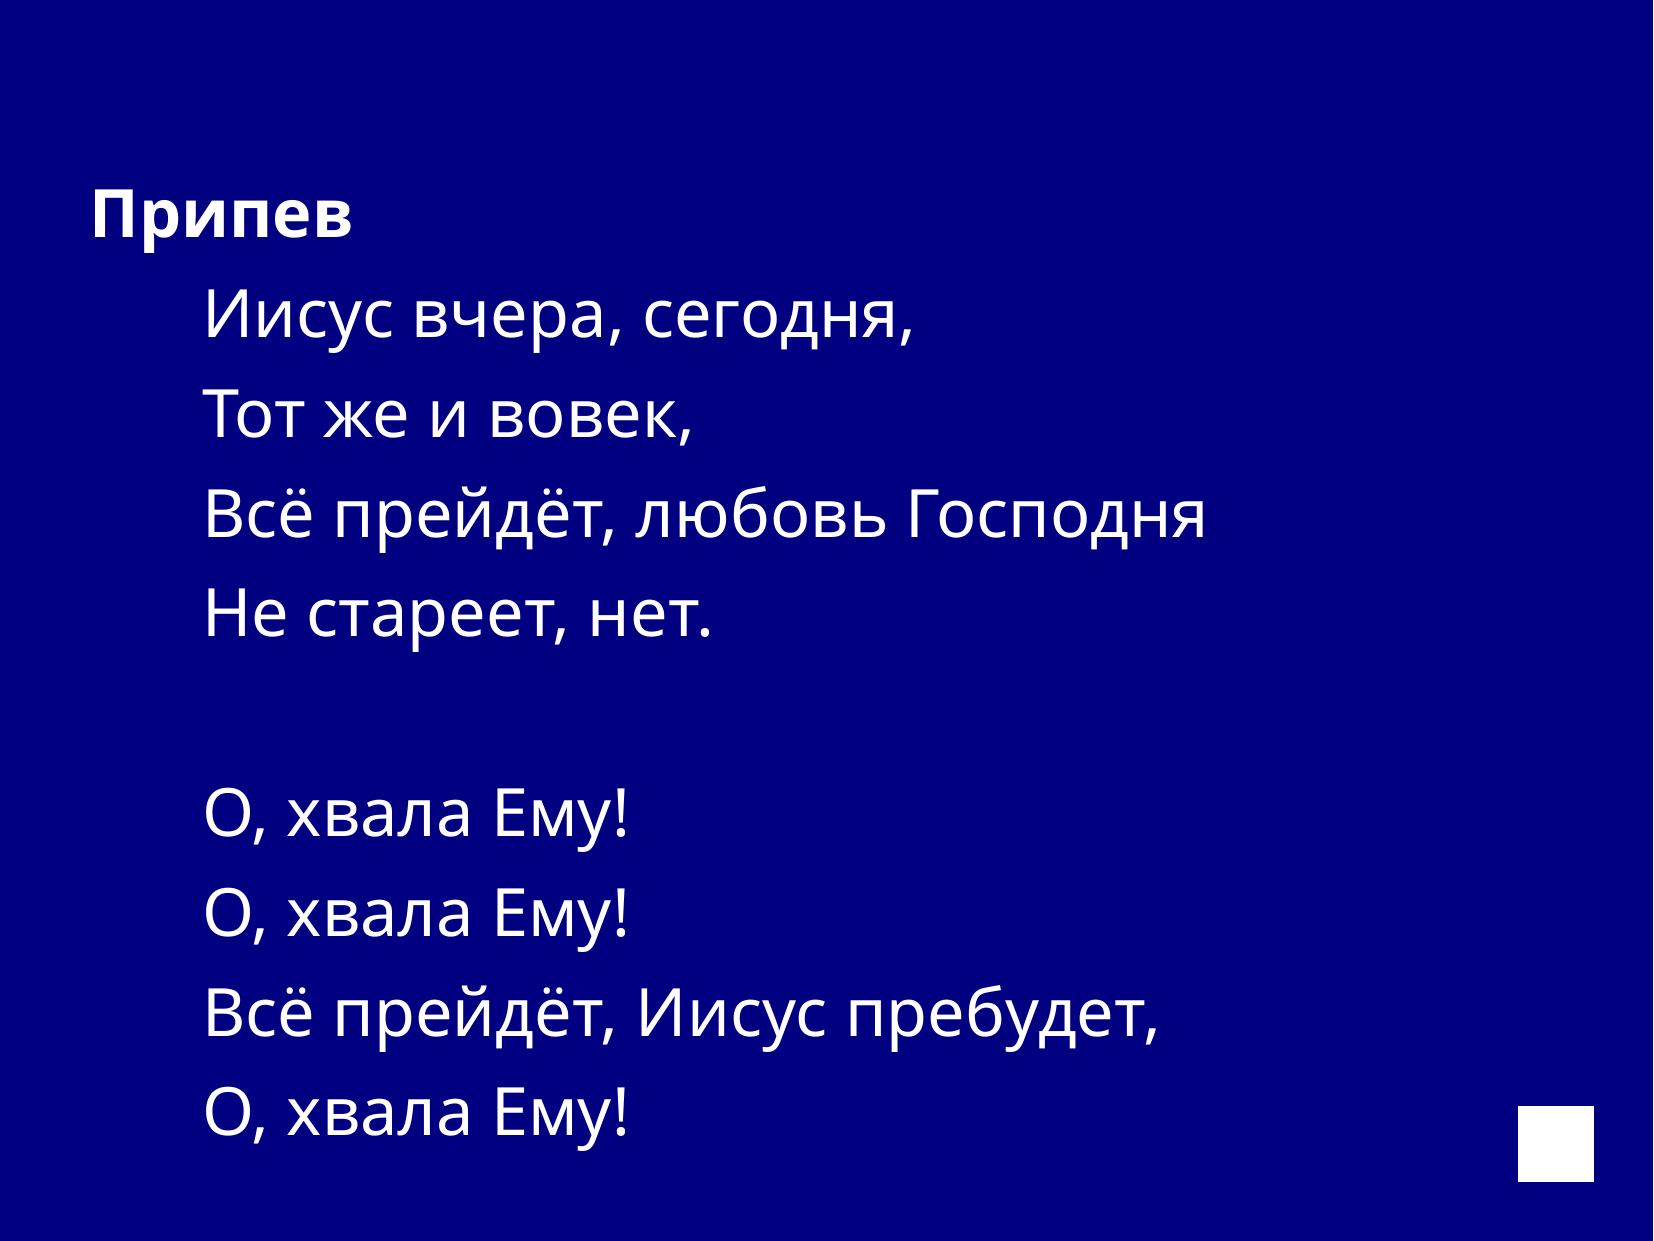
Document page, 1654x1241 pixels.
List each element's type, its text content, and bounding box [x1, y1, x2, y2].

text_box [1518, 1106, 1594, 1182]
text_box Припев Иисус вчера, сегодня, Тот же и вовек, Всё прейдёт, любовь Господня Не стареет, нет. О, хвала Ему! О, хвала Ему! Всё прейдёт, Иисус пребудет, О, хвала Ему! [75, 150, 1576, 1163]
